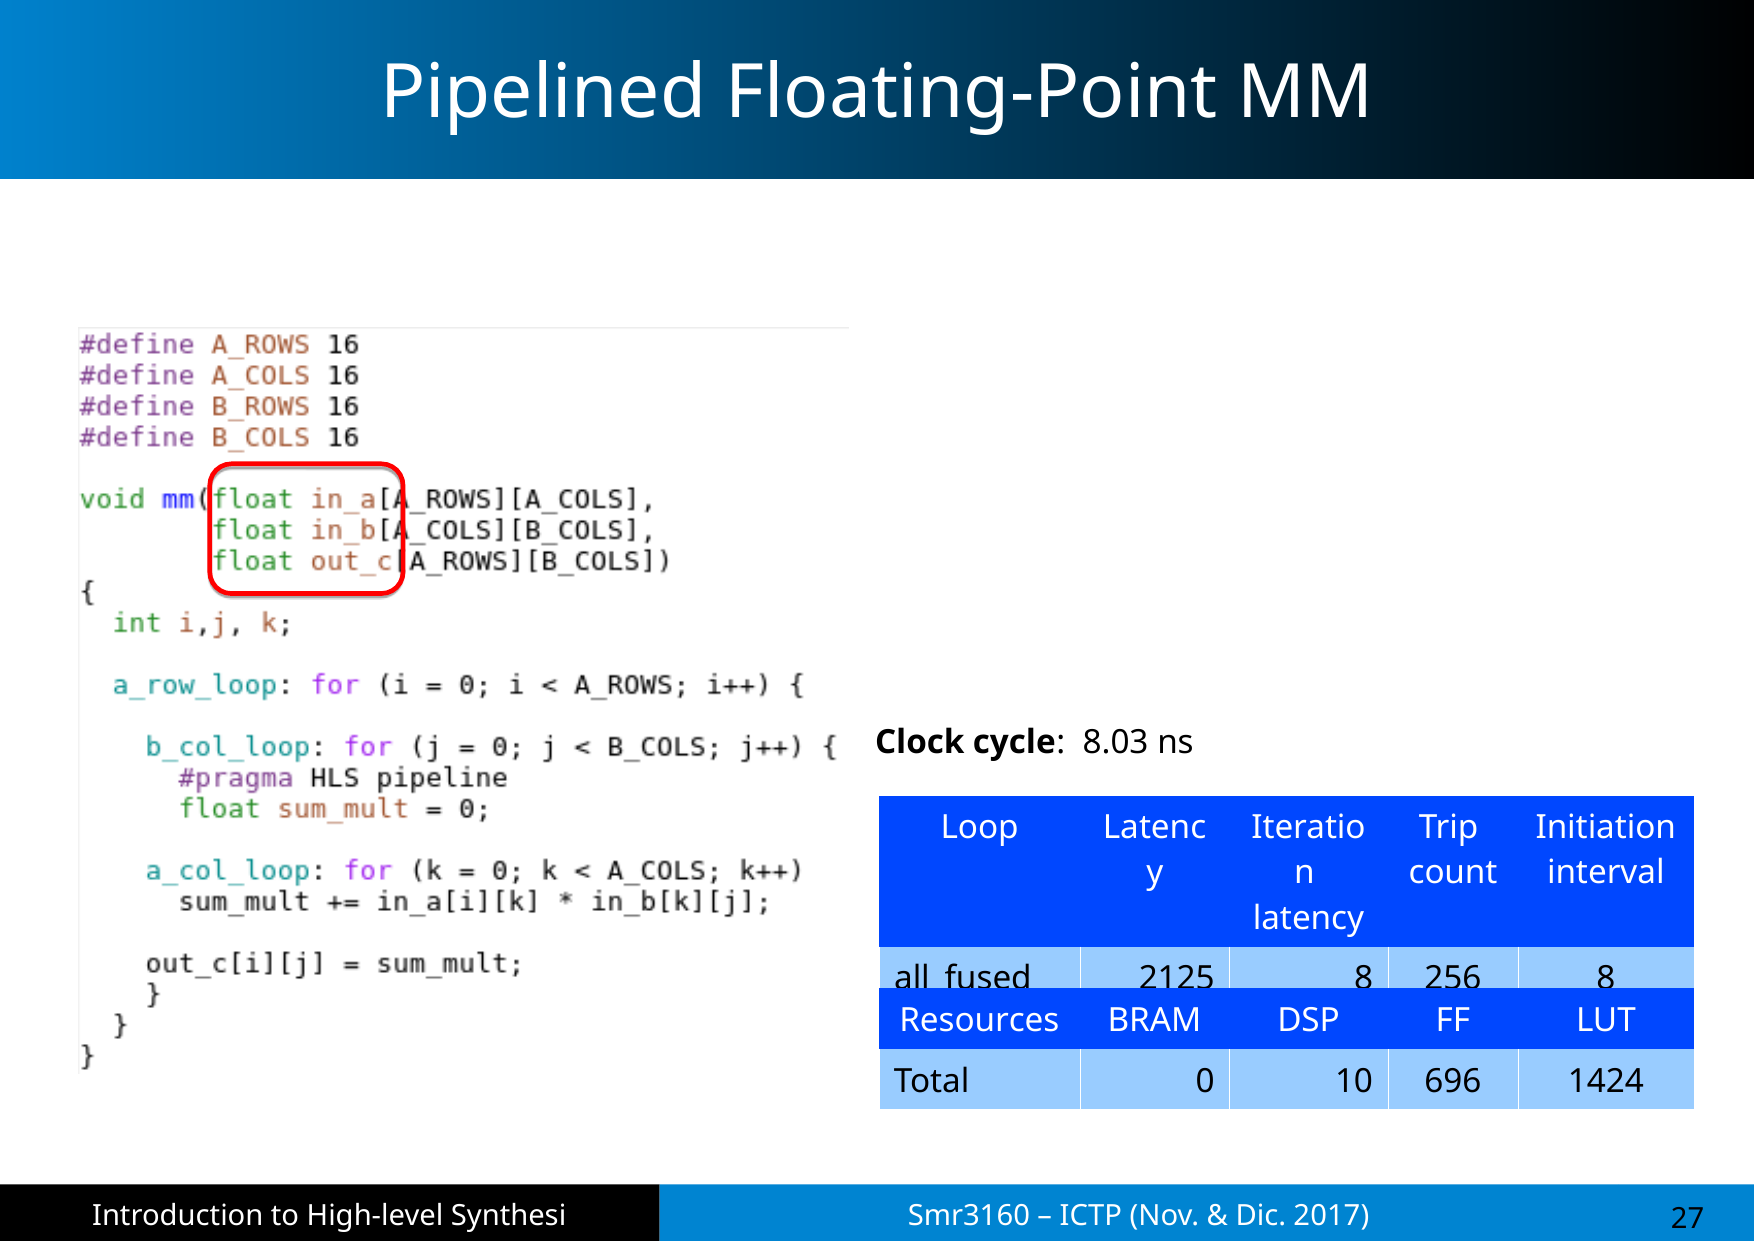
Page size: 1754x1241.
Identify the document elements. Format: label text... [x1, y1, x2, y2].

table_header Resources [879, 988, 1080, 1049]
table_cell 0 [1081, 1049, 1229, 1109]
table_header Loop [879, 796, 1080, 947]
table_header DSP [1229, 988, 1388, 1049]
table_cell 696 [1389, 1049, 1518, 1109]
table_cell 8 [1359, 978, 1369, 987]
table_cell 8 [1359, 967, 1368, 975]
table_header Trip count [1388, 796, 1518, 947]
table_cell 8 [1601, 978, 1611, 987]
table_cell 8 [1601, 967, 1610, 975]
table_header Iteration latency [1229, 796, 1388, 947]
table_cell 256 [1389, 947, 1518, 988]
table_cell 8 [1230, 947, 1388, 988]
table_header FF [1388, 988, 1518, 1049]
table_cell all_fused [880, 947, 1080, 988]
table_cell 8 [1519, 947, 1694, 988]
title Pipelined Floating-Point MM [87, 37, 1667, 139]
table_header Latency [1080, 796, 1229, 947]
table_header BRAM [1080, 988, 1229, 1049]
table_header LUT [1518, 988, 1694, 1049]
picture [78, 327, 849, 1074]
table_cell 256 [1467, 976, 1477, 987]
table_cell 10 [1230, 1049, 1388, 1109]
table_cell 2125 [1081, 947, 1229, 988]
table_cell 1424 [1519, 1049, 1694, 1109]
table_cell Total [880, 1049, 1080, 1109]
table_header Initiation interval [1518, 796, 1694, 947]
text_box Clock cycle: 8.03 ns [875, 717, 1220, 770]
